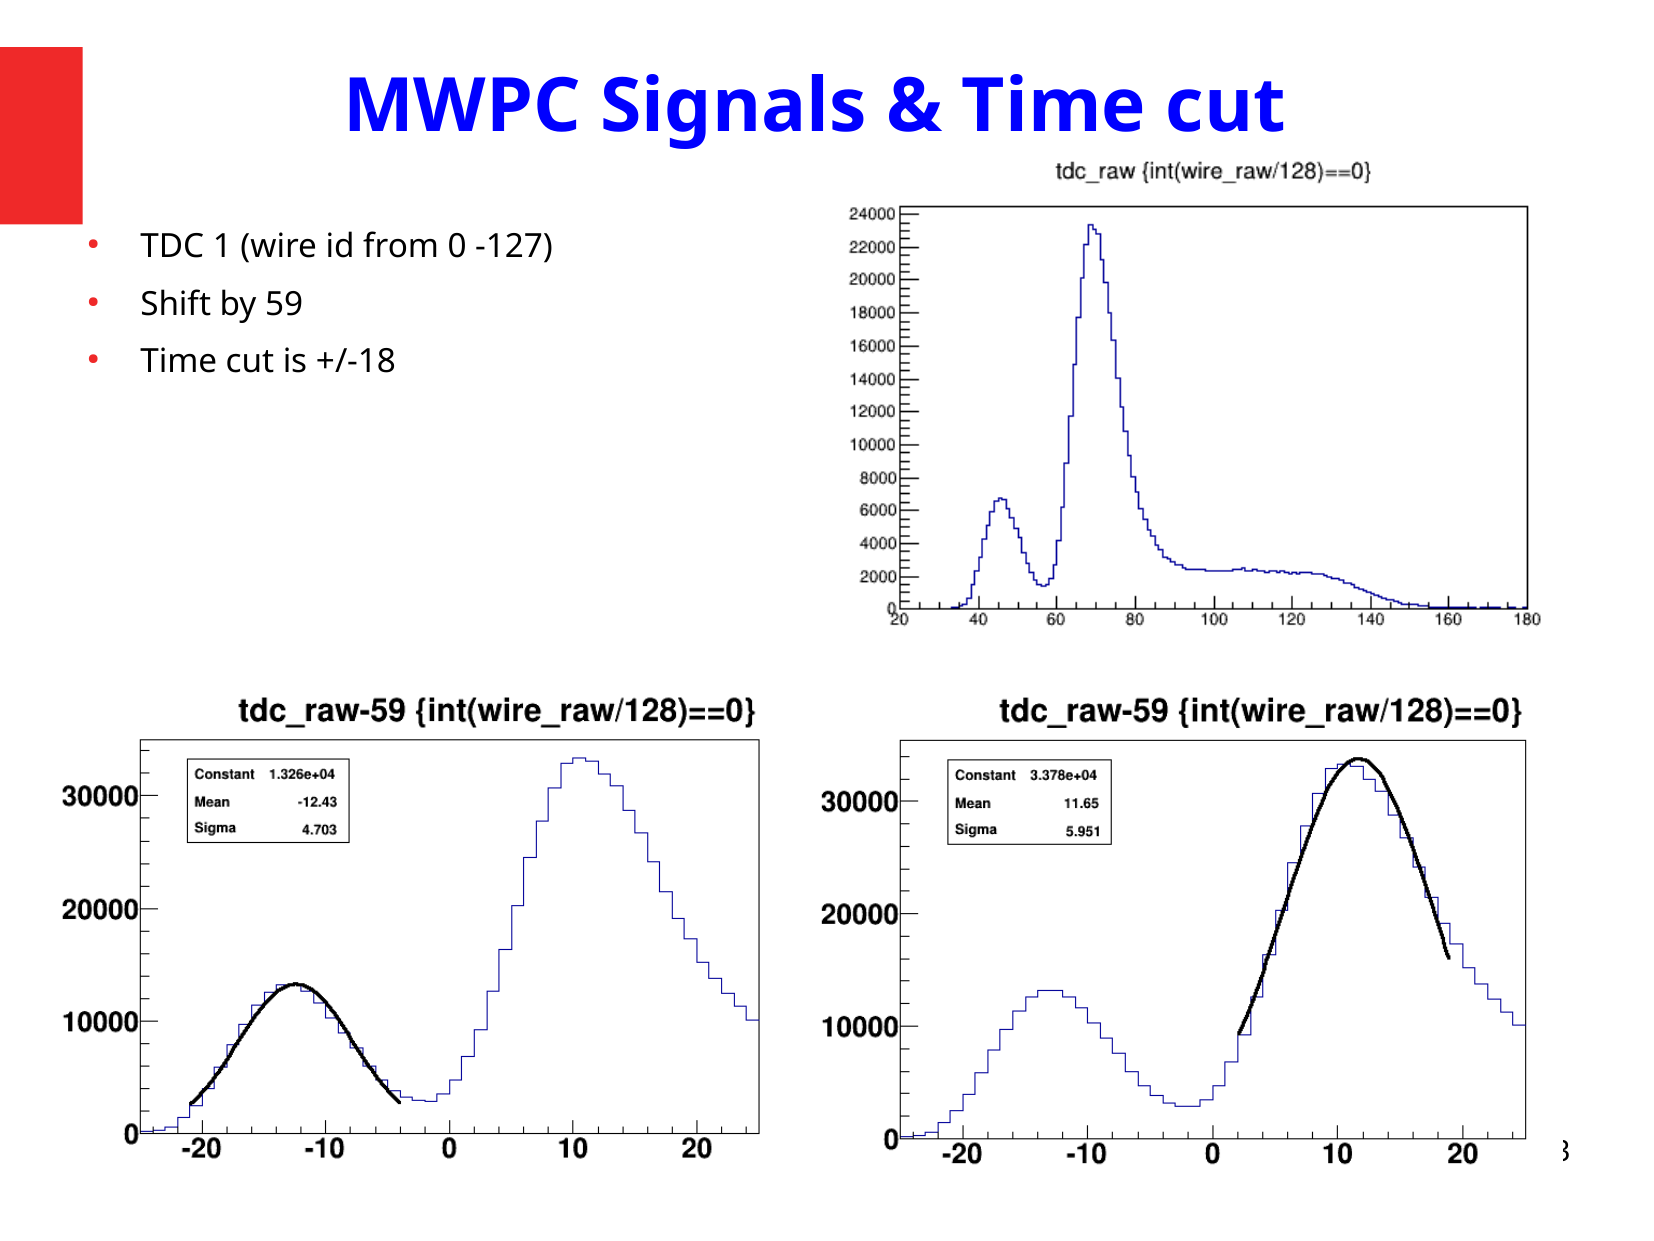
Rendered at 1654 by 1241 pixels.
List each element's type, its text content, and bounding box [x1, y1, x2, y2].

picture [822, 156, 1606, 661]
list TDC 1 (wire id from 0 -127) Shift by 59 Time cut is +/-18 [69, 222, 807, 634]
picture [51, 689, 796, 1194]
title MWPC Signals & Time cut [88, 51, 1542, 154]
picture [810, 689, 1563, 1201]
